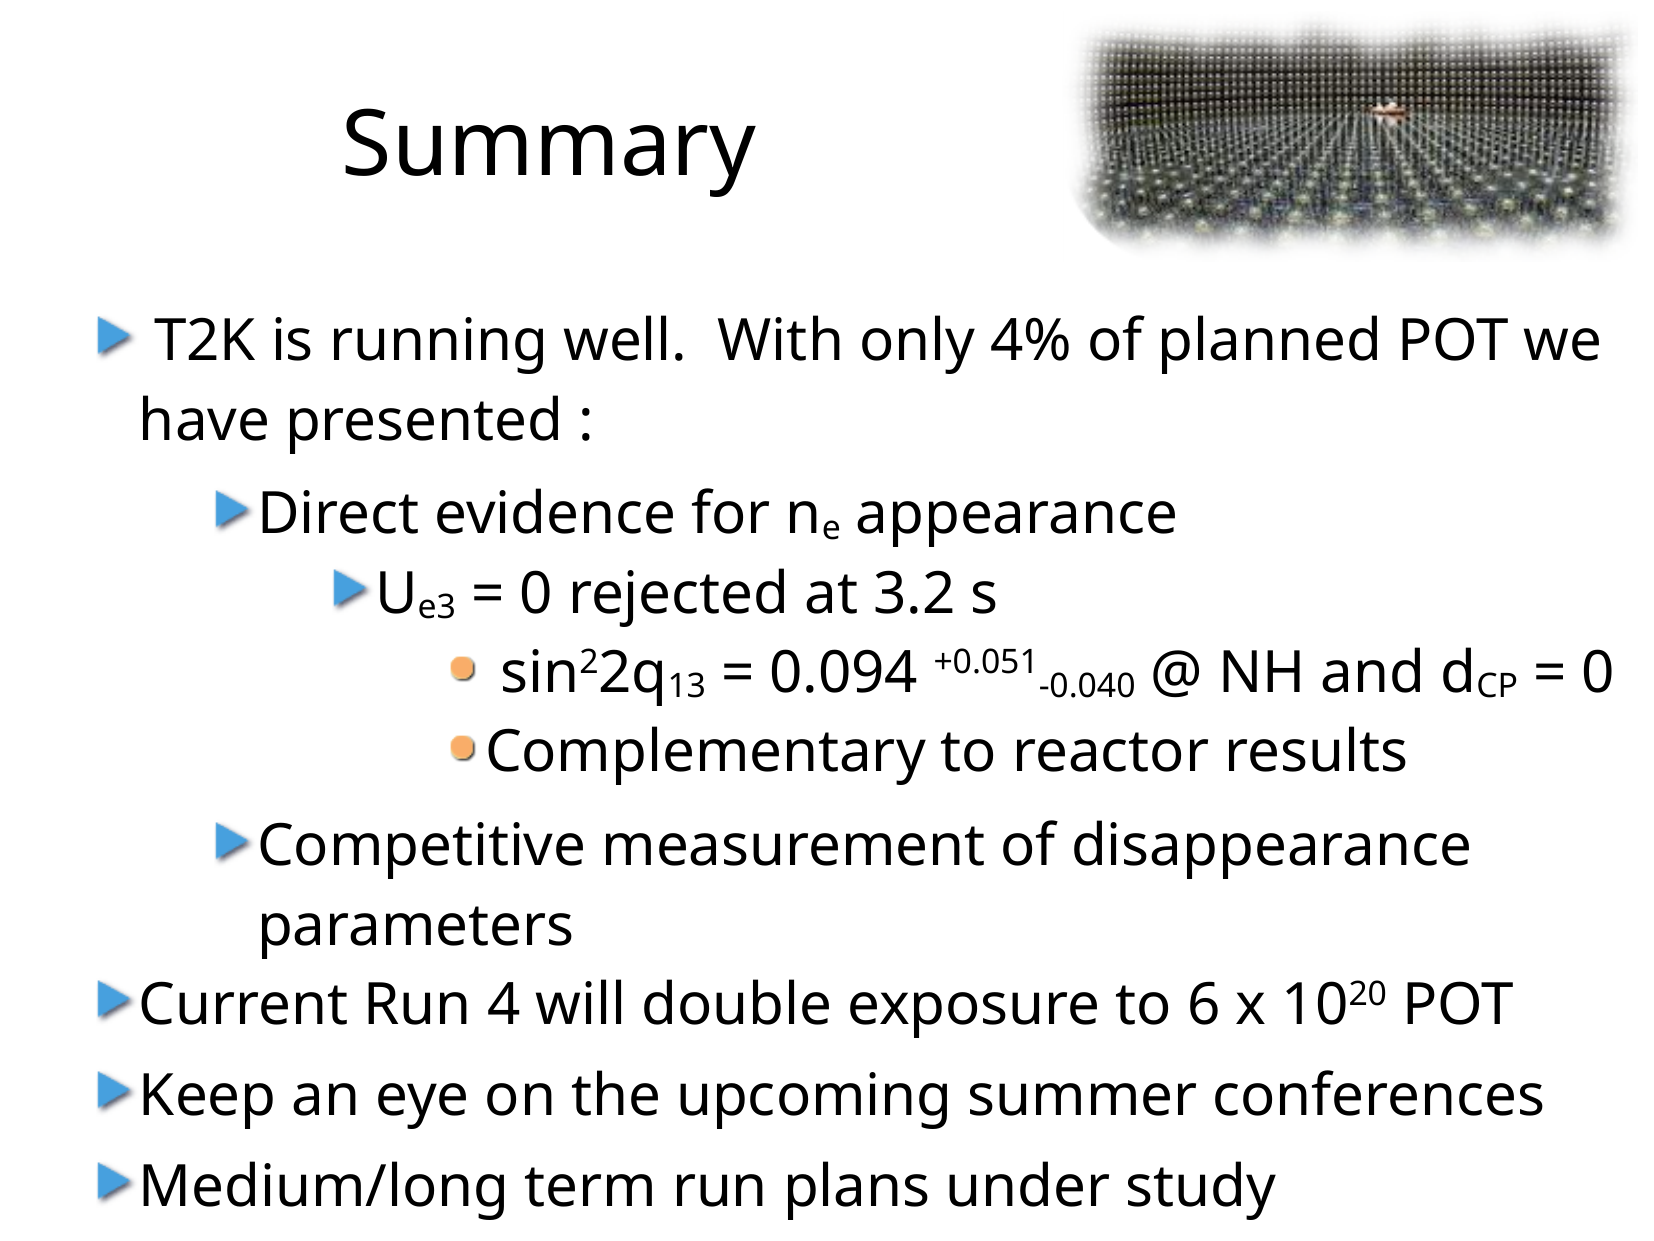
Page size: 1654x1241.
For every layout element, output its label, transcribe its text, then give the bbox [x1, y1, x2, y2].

title Summary [23, 23, 1075, 257]
picture [1062, 11, 1638, 262]
picture [95, 1158, 140, 1209]
text_box T2K is running well. With only 4% of planned POT we have presented : Direct evidence for ne appearance Ue3 = 0 rejected at 3.2 s sin22q13 = 0.094 +0.051-0.040 @ NH and dCP = 0 Complementary to reactor results Competitive measurement of disappearance parameters Current Run 4 will double exposure to 6 x 1020 POT Keep an eye on the upcoming summer conferences Medium/long term run plans under study [80, 291, 1581, 1152]
